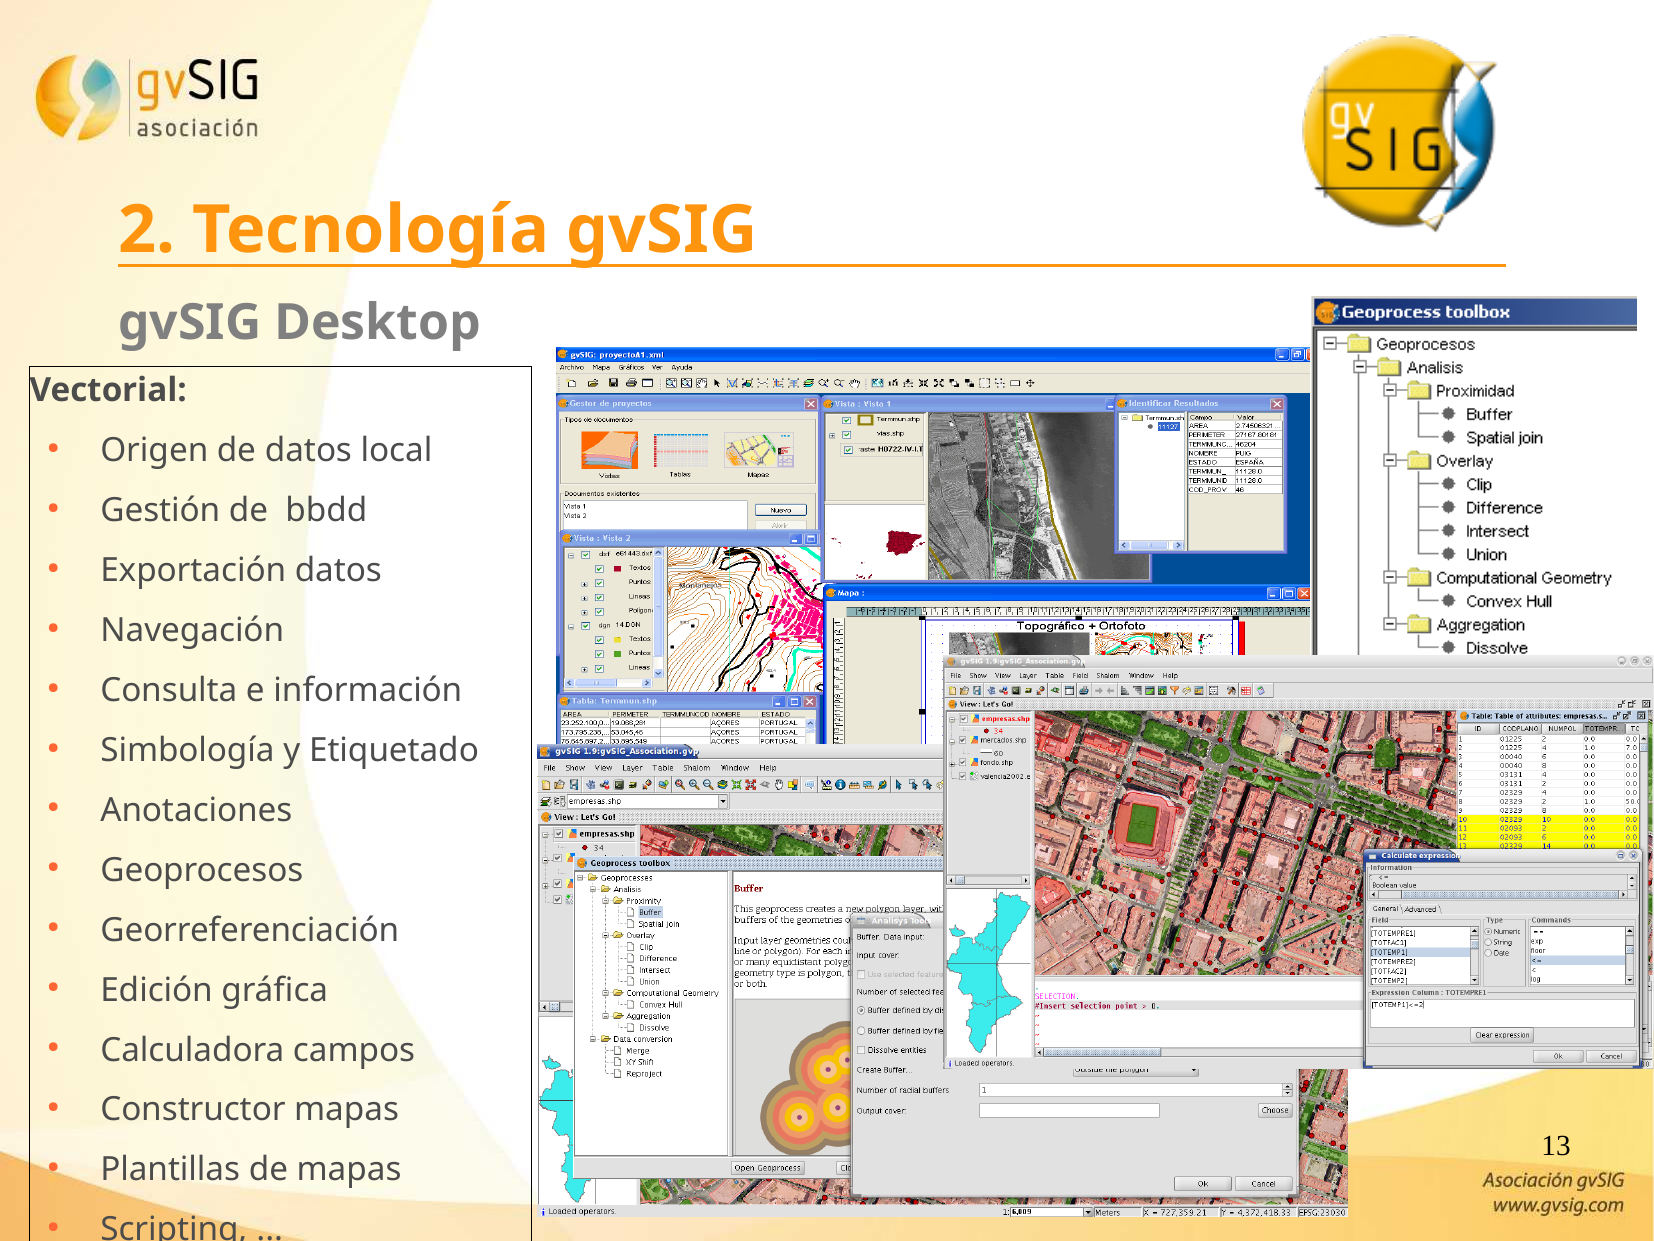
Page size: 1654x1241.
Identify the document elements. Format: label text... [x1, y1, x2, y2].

title 2. Tecnología gvSIG [118, 177, 1607, 276]
picture [0, 0, 1654, 1241]
picture [162, 1224, 172, 1238]
list Vectorial: Origen de datos local Gestión de bbdd Exportación datos Navegación Consulta e información Simbología y Etiquetado Anotaciones Geoprocesos Georreferenciación Edición gráfica Calculadora campos Constructor mapas Plantillas de mapas Scripting, ... [29, 366, 532, 1150]
picture [30, 1150, 531, 1241]
title gvSIG Desktop [118, 276, 857, 365]
picture [223, 1224, 233, 1238]
